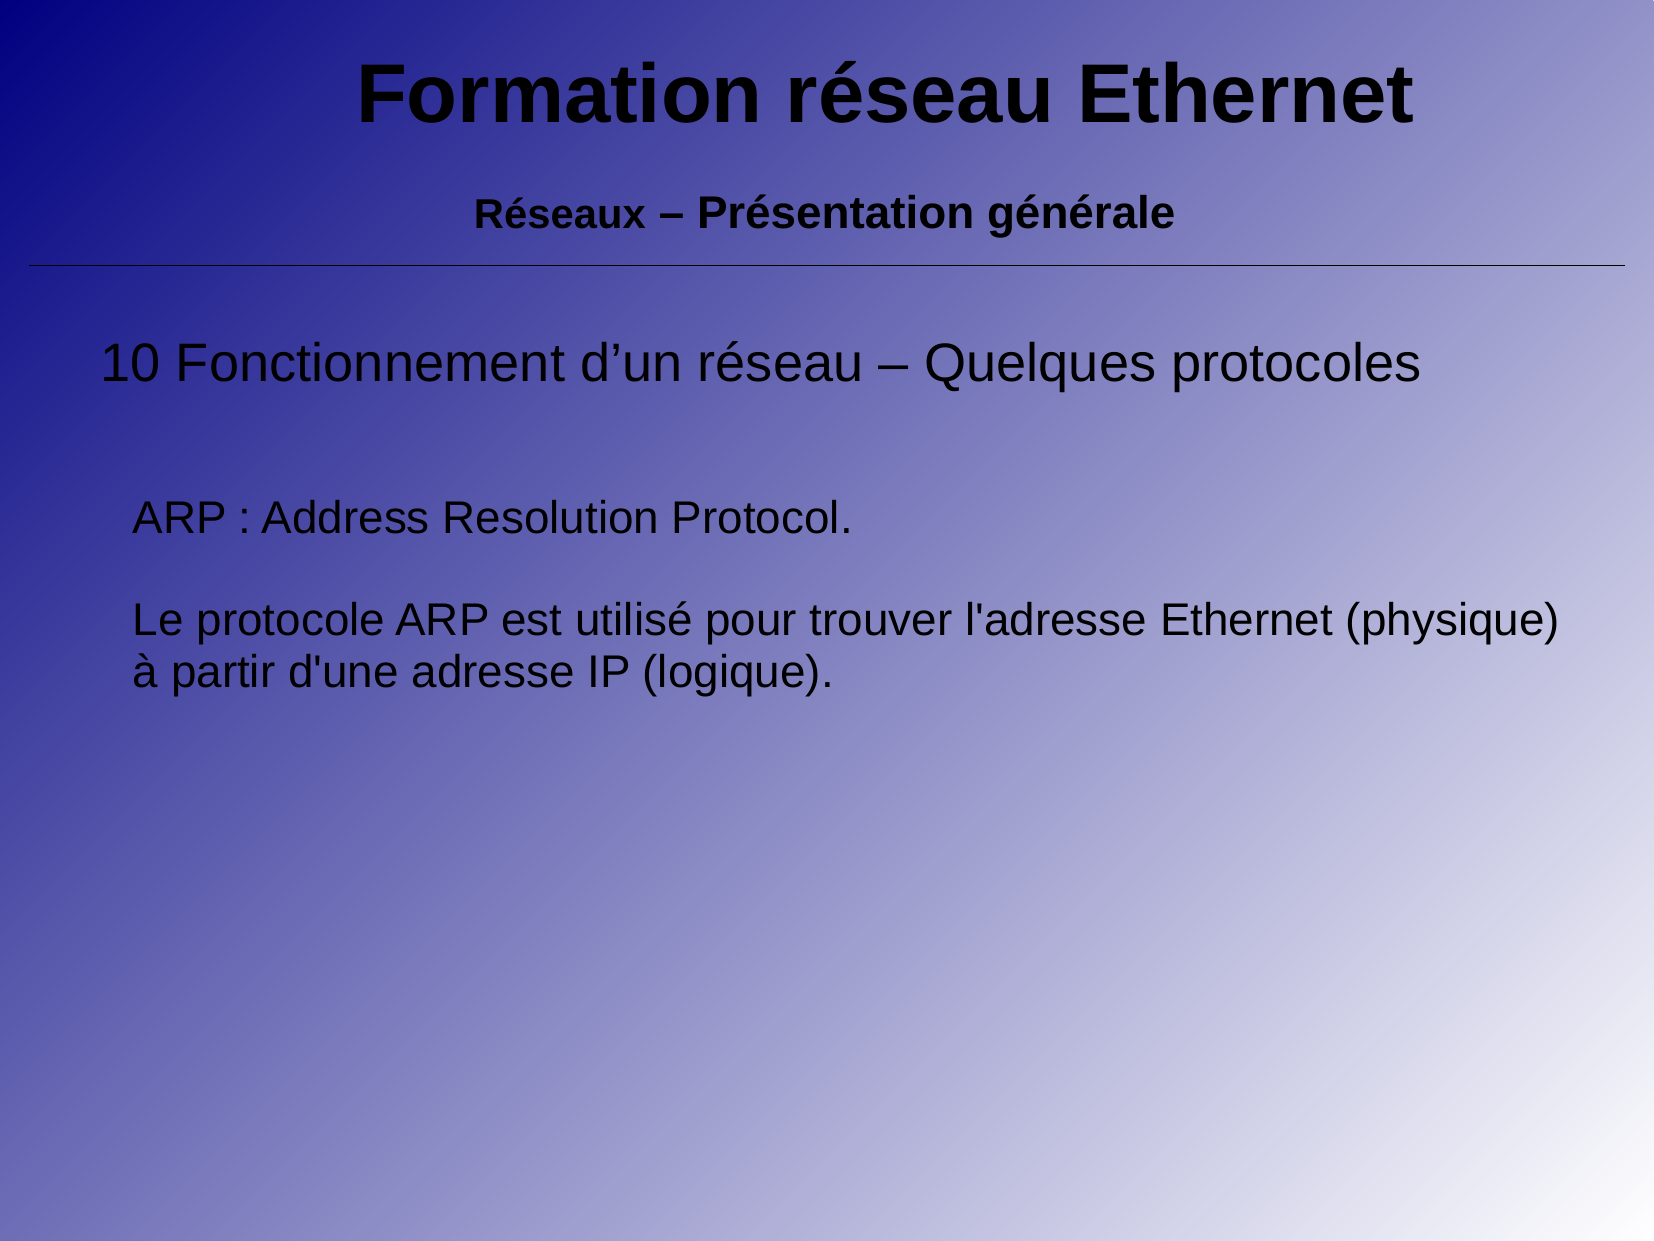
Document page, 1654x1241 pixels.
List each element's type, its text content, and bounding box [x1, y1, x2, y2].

text_box 10 Fonctionnement d’un réseau – Quelques protocoles [85, 324, 1439, 401]
text_box Réseaux – Présentation générale [29, 266, 1621, 354]
text_box Réseaux – Présentation générale [29, 177, 1621, 265]
text_box ARP : Address Resolution Protocol. Le protocole ARP est utilisé pour trouver l'adresse Ethernet (physique) à partir d'une adresse IP (logique). [118, 484, 1589, 704]
text_box Formation réseau Ethernet [324, 39, 1447, 148]
